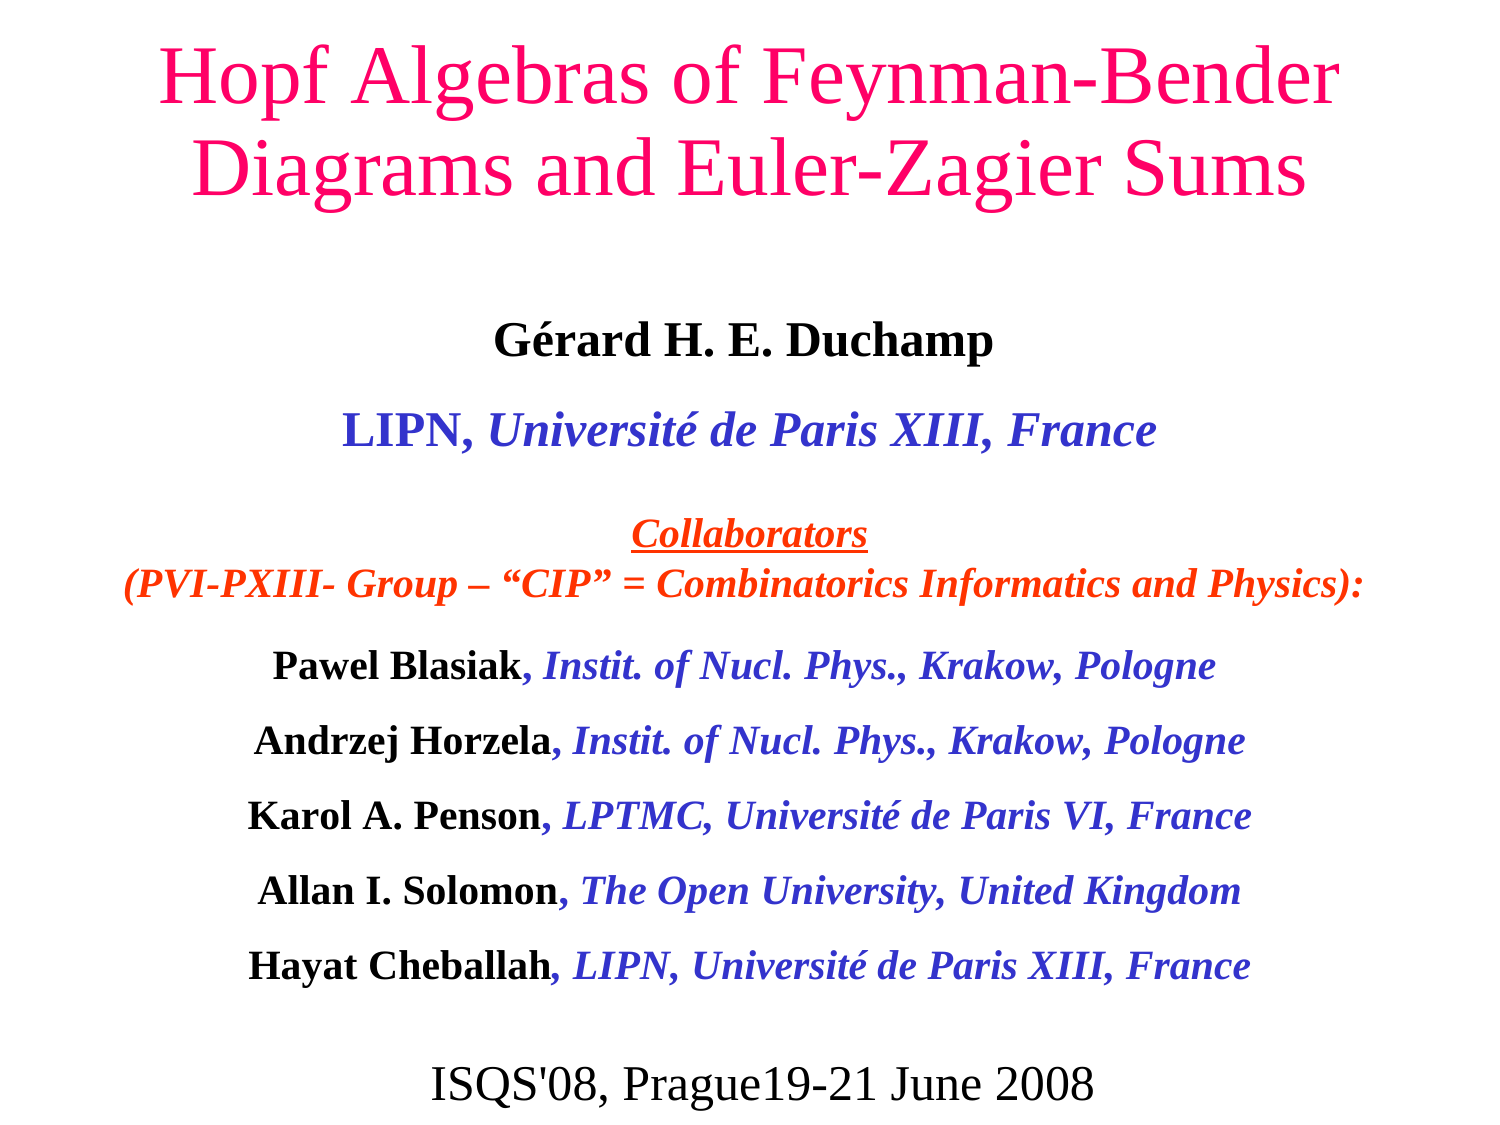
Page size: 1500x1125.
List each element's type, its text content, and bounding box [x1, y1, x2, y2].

text_box ISQS'08, Prague19-21 June 2008 [118, 1033, 1408, 1118]
title Hopf Algebras of Feynman-Bender Diagrams and Euler-Zagier Sums [0, 2, 1500, 241]
text_box Gérard H. E. Duchamp LIPN, Université de Paris XIII, France Collaborators (PVI-PXIII- Group – “CIP” = Combinatorics Informatics and Physics): Pawel Blasiak, Instit. of Nucl. Phys., Krakow, Pologne Andrzej Horzela, Instit. of Nucl. Phys., Krakow, Pologne Karol A. Penson, LPTMC, Université de Paris VI, France Allan I. Solomon, The Open University, United Kingdom Hayat Cheballah, LIPN, Université de Paris XIII, France [12, 268, 1488, 996]
